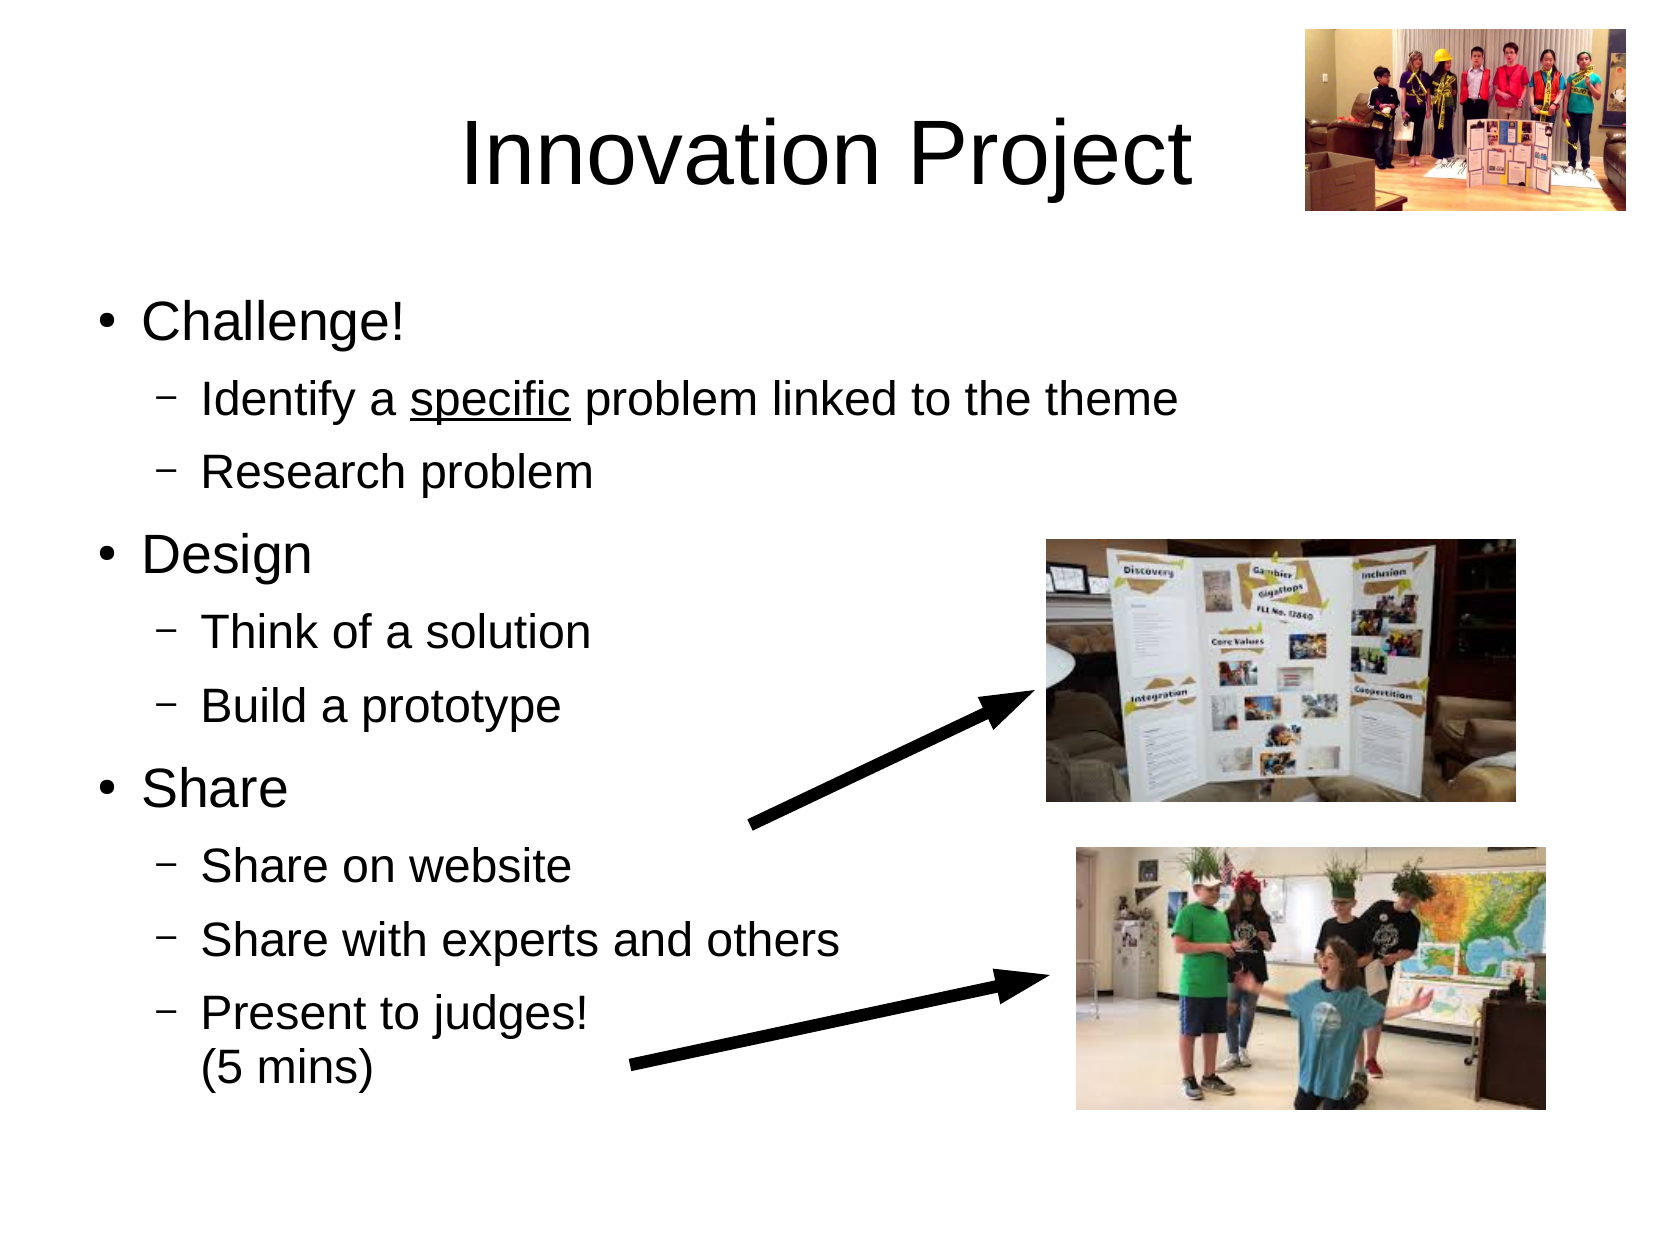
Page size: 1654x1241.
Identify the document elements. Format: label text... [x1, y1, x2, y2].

title Innovation Project [82, 49, 1571, 257]
picture [1076, 847, 1546, 1111]
picture [1305, 29, 1626, 211]
picture [1046, 539, 1516, 802]
list Challenge! Identify a specific problem linked to the theme Research problem Design Think of a solution Build a prototype Share Share on website Share with experts and others Present to judges! (5 mins) [82, 290, 1571, 1096]
